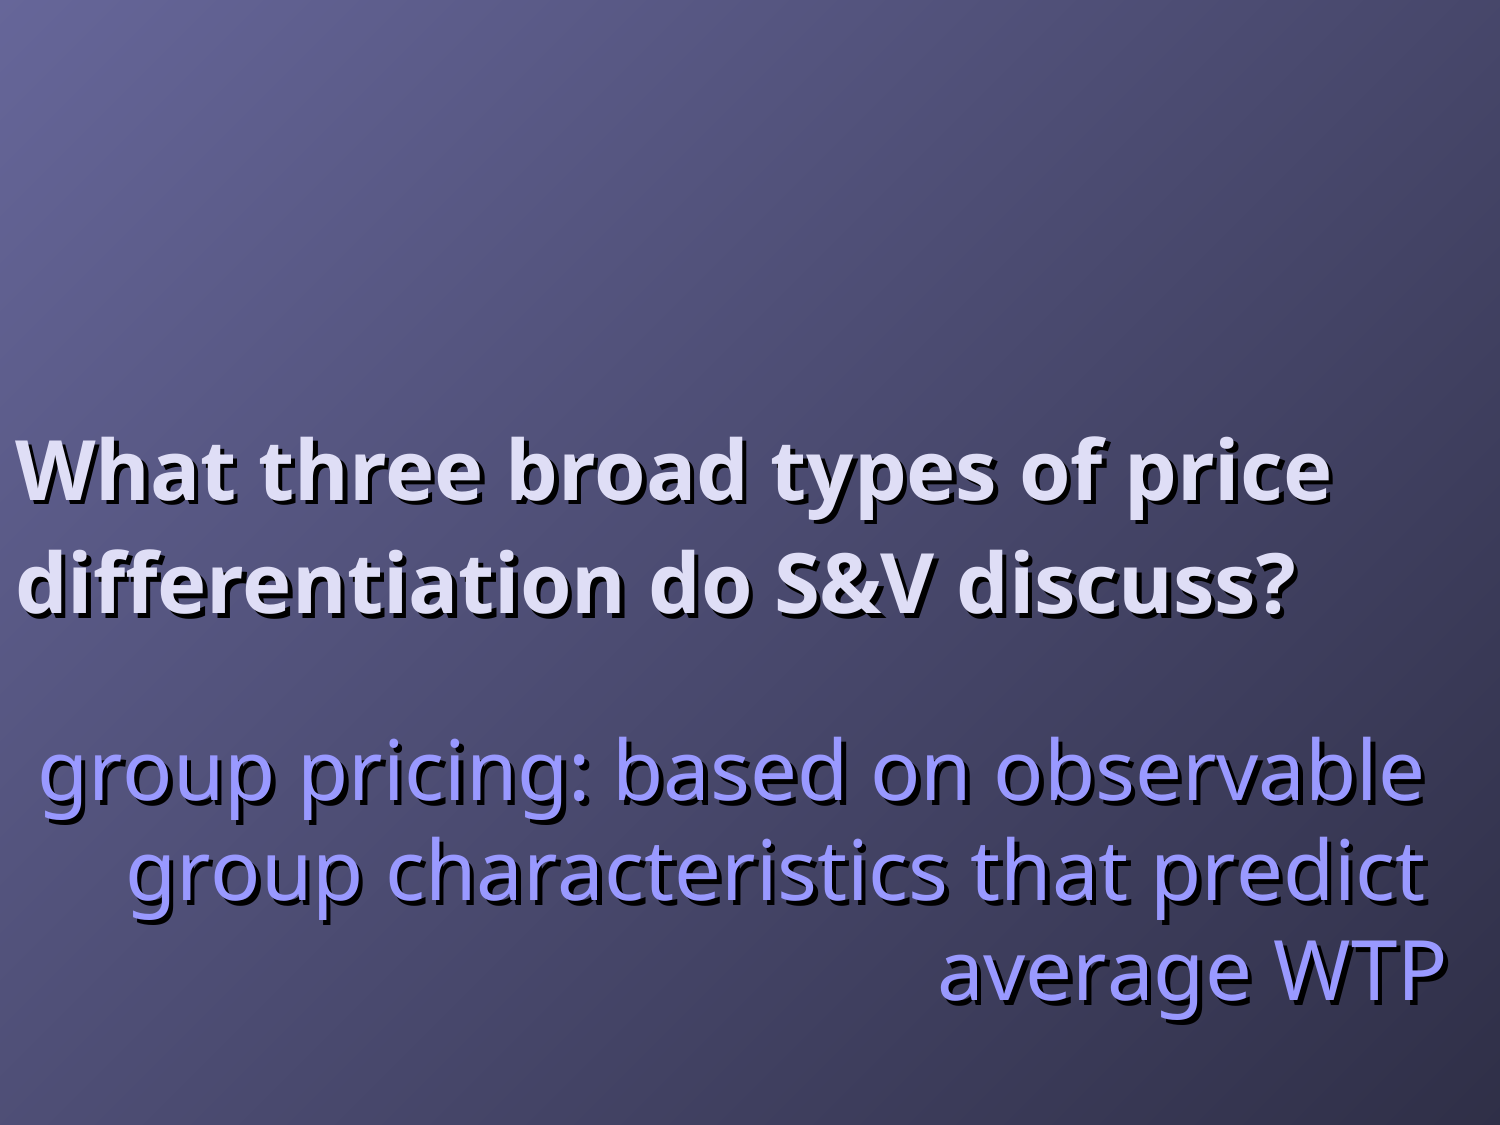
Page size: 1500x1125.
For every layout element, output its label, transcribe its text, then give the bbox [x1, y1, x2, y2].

title What three broad types of price differentiation do S&V discuss? [0, 423, 1500, 739]
text_box group pricing: based on observable group characteristics that predict average WTP [22, 709, 1464, 1026]
